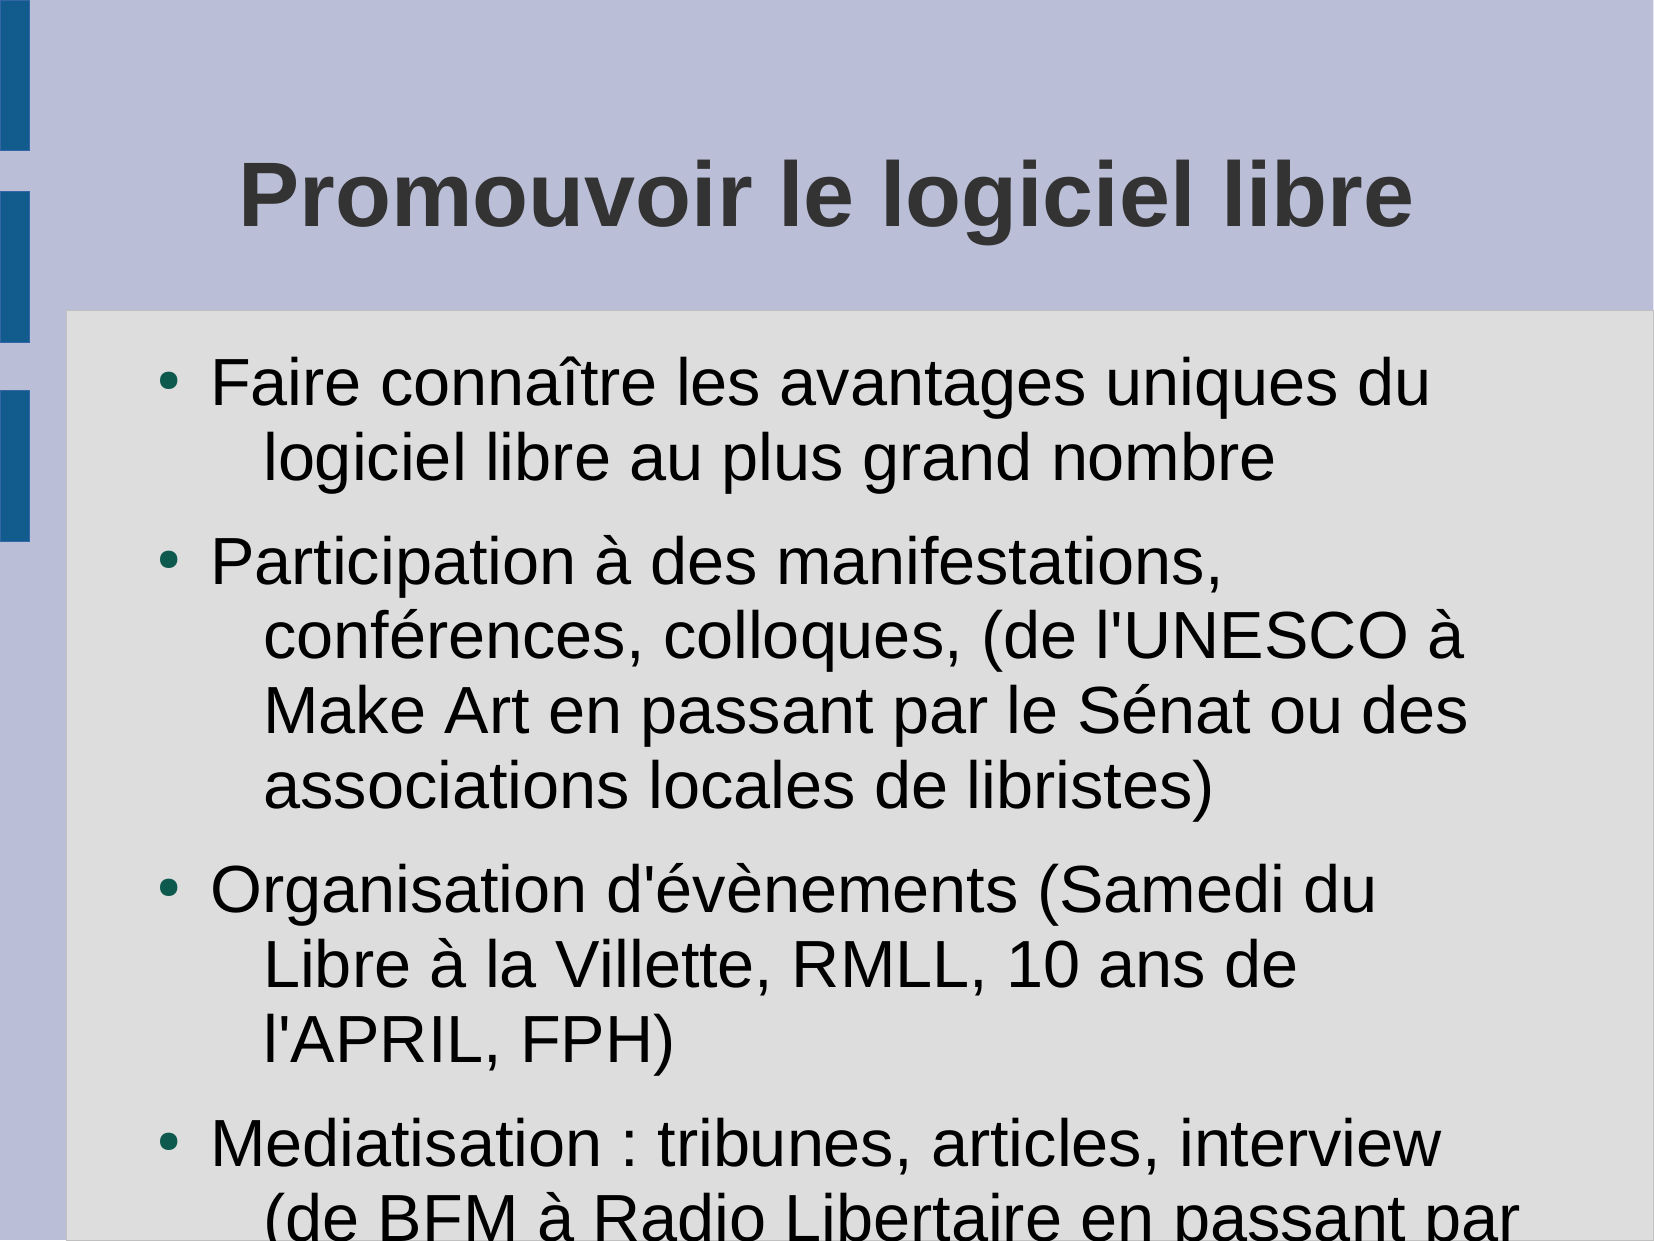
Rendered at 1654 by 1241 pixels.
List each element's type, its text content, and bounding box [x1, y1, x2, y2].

list Faire connaître les avantages uniques du logiciel libre au plus grand nombre Participation à des manifestations, conférences, colloques, (de l'UNESCO à Make Art en passant par le Sénat ou des associations locales de libristes) Organisation d'évènements (Samedi du Libre à la Villette, RMLL, 10 ans de l'APRIL, FPH) Mediatisation : tribunes, articles, interview (de BFM à Radio Libertaire en passant par Libération...) [121, 344, 1534, 1183]
title Promouvoir le logiciel libre [121, 91, 1534, 299]
